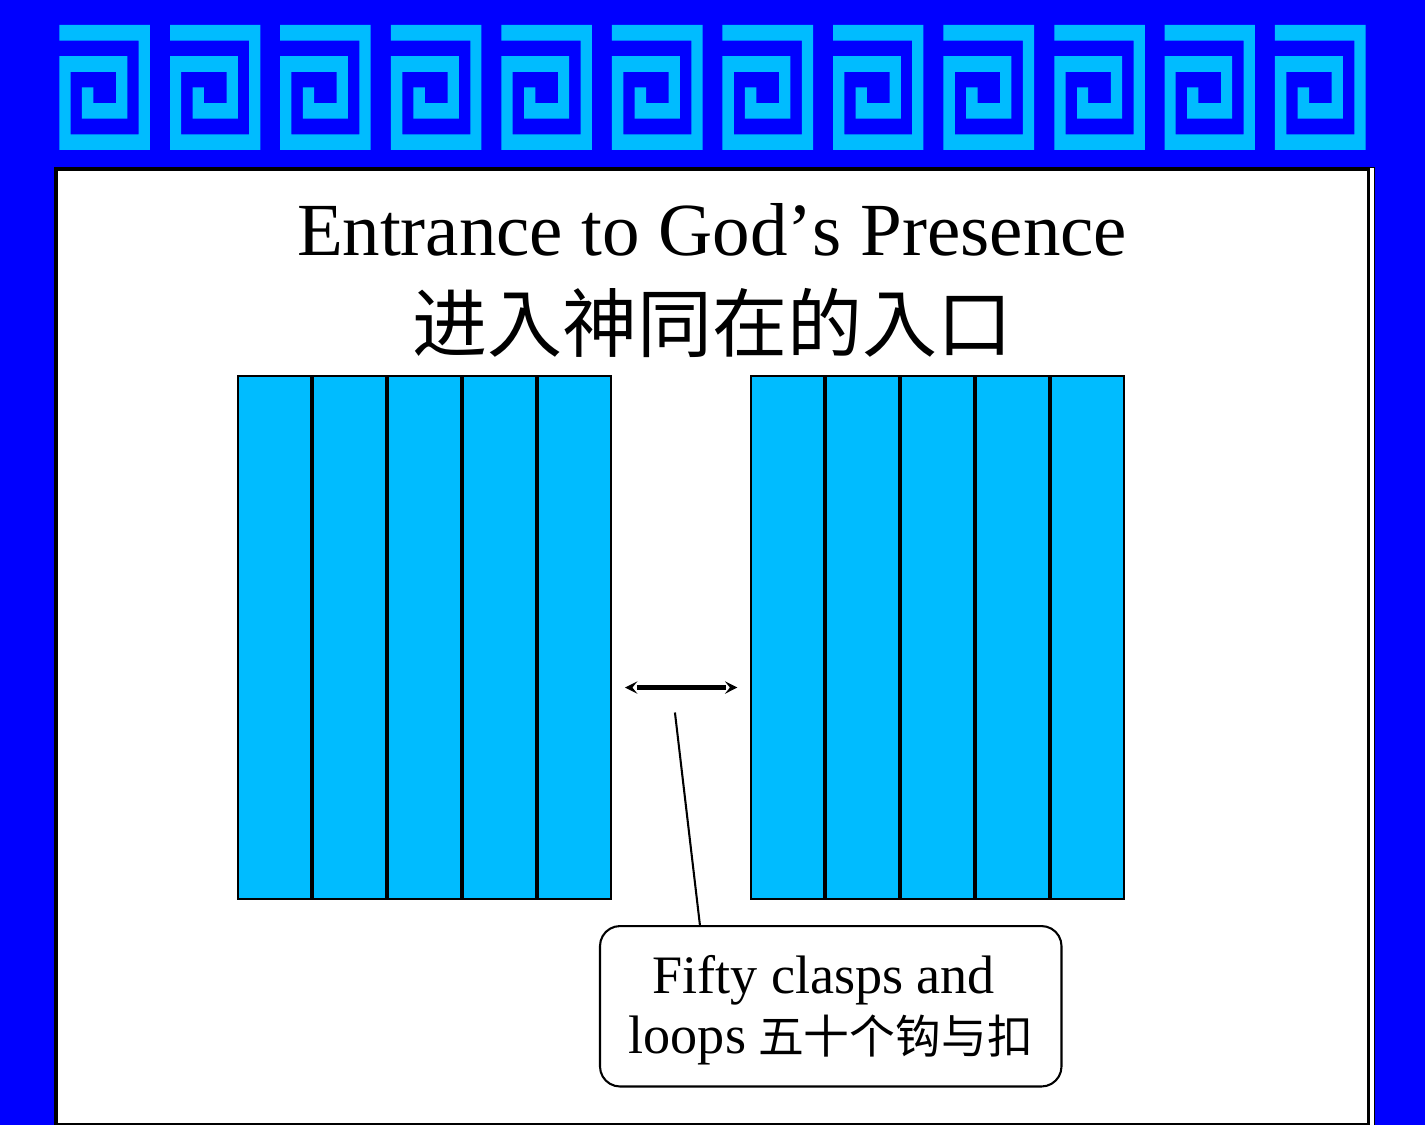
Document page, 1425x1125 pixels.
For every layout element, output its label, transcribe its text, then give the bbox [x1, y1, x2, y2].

text_box [238, 376, 312, 899]
text_box [826, 376, 899, 899]
text_box Fifty clasps and loops五十个钩与扣 [600, 926, 1062, 1087]
text_box [976, 376, 1049, 899]
text_box [901, 376, 974, 899]
title Entrance to God’s Presence 进入神同在的入口 [75, 187, 1351, 375]
text_box [388, 376, 462, 899]
text_box [463, 376, 537, 899]
text_box [751, 376, 824, 899]
text_box [538, 376, 612, 899]
text_box [313, 376, 387, 899]
text_box [1051, 376, 1124, 899]
